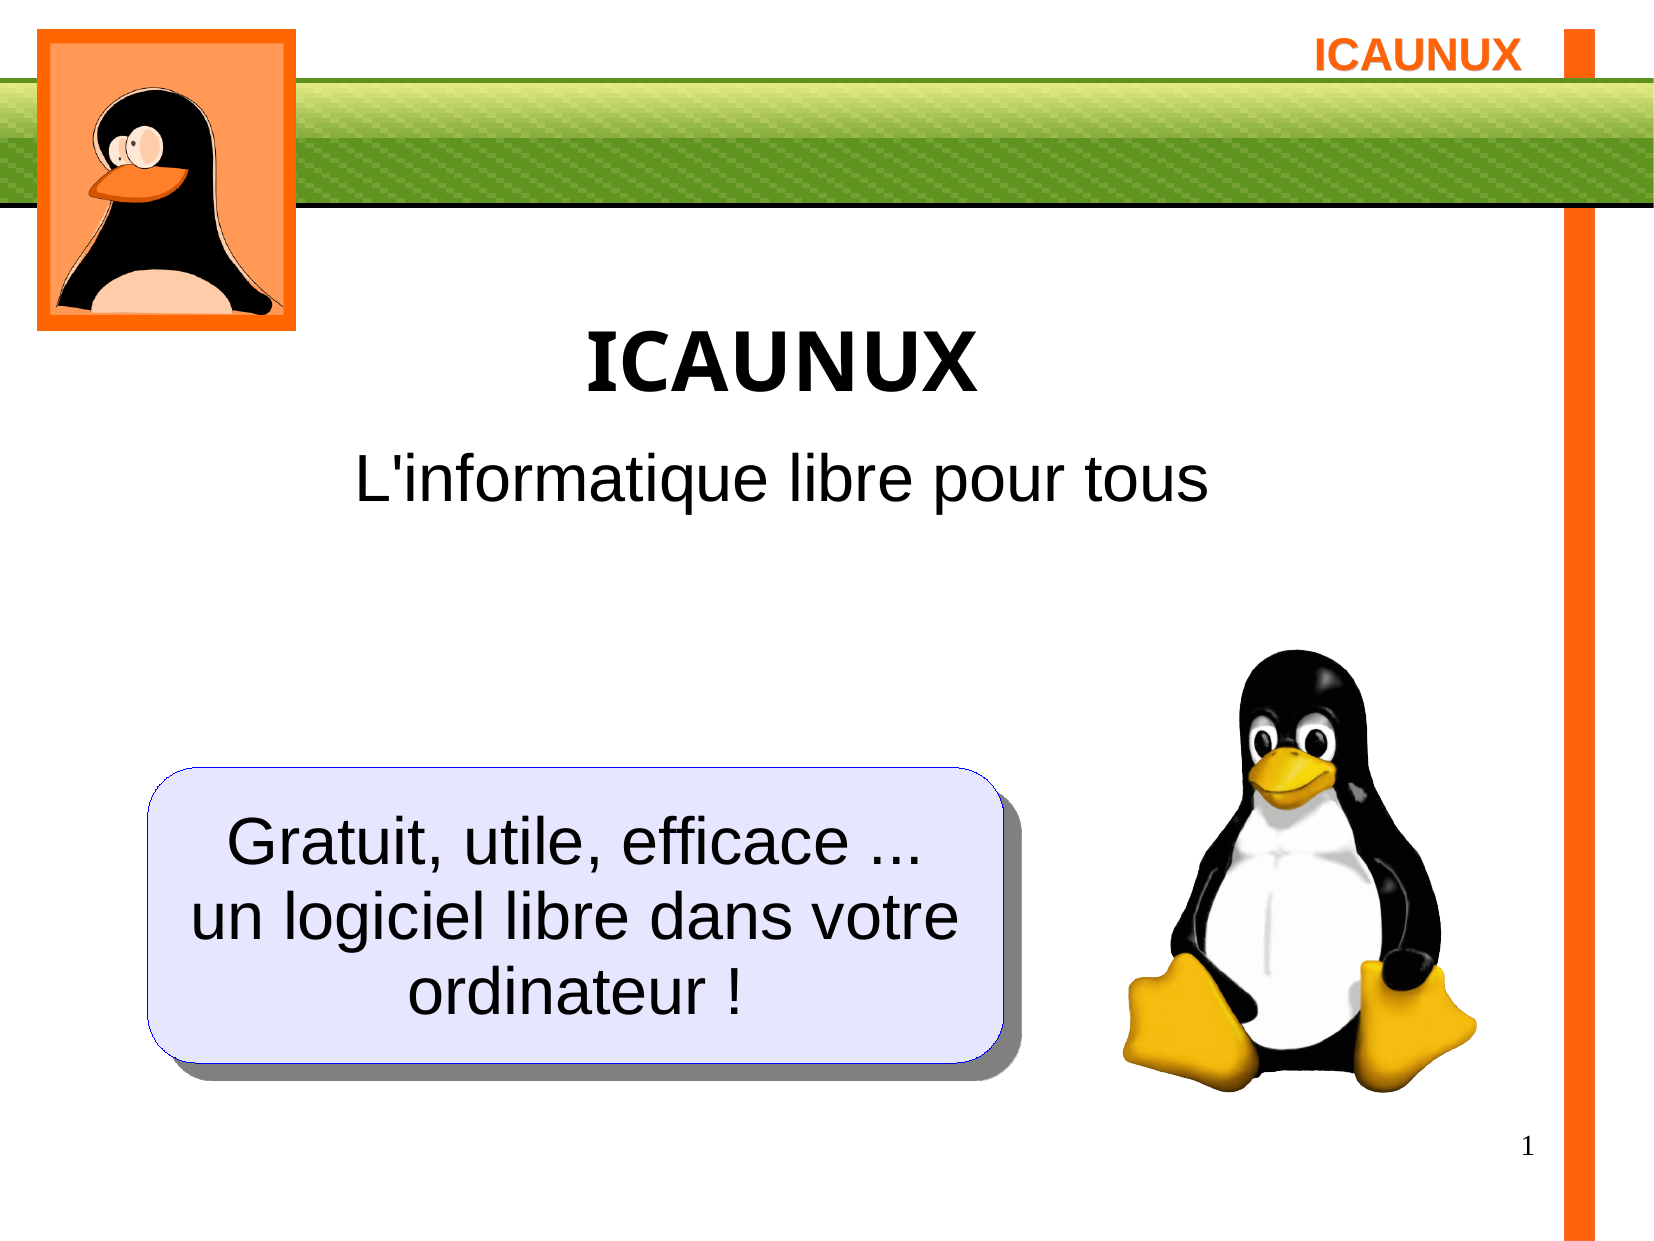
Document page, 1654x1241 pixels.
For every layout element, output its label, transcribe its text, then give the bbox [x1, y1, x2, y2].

text_box Gratuit, utile, efficace ... un logiciel libre dans votre ordinateur ! [147, 797, 1004, 1037]
text_box [151, 767, 1000, 797]
picture [0, 29, 1654, 331]
picture [1122, 649, 1477, 1093]
text_box L'informatique libre pour tous [177, 433, 1388, 524]
text_box [153, 1037, 999, 1064]
text_box ICAUNUX [472, 295, 1093, 408]
